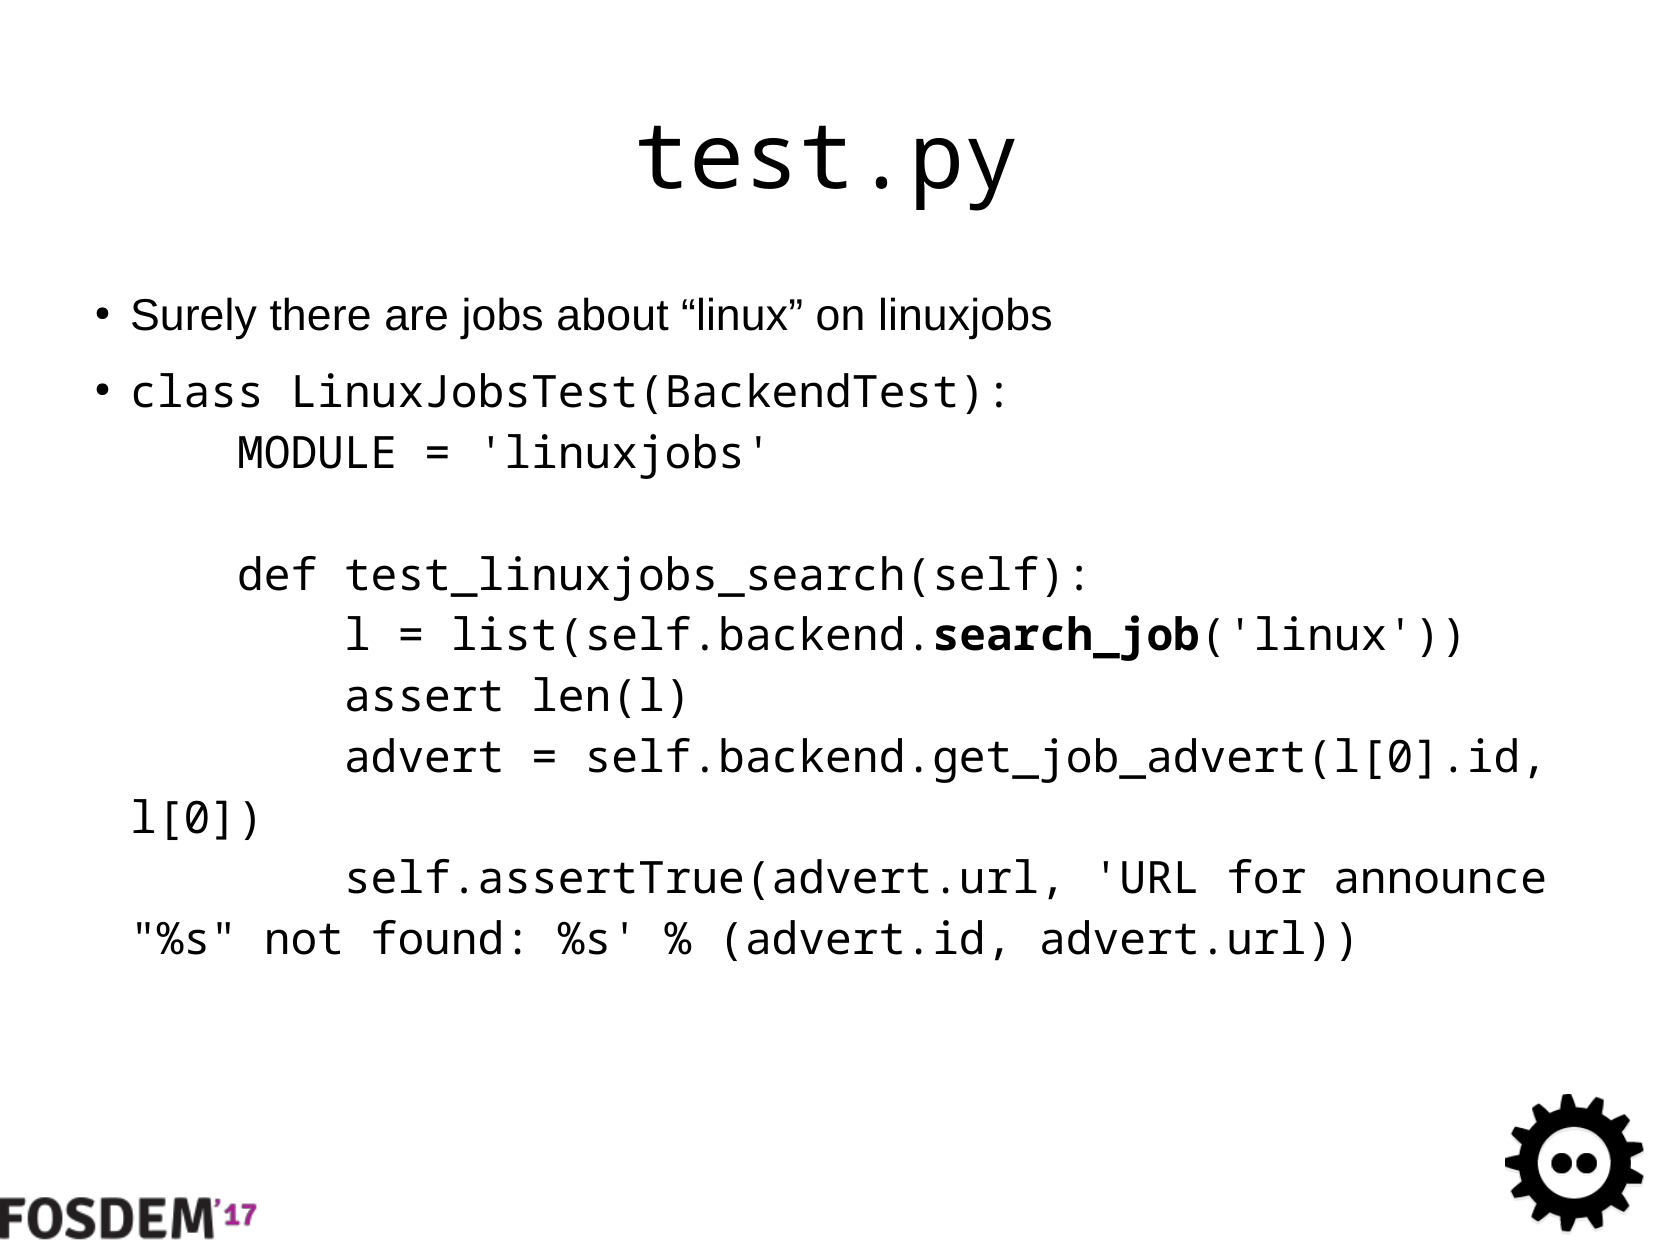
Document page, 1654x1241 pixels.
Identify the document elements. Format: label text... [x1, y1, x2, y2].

list Surely there are jobs about “linux” on linuxjobs class LinuxJobsTest(BackendTest): MODULE = 'linuxjobs' def test_linuxjobs_search(self): l = list(self.backend.search_job('linux')) assert len(l) advert = self.backend.get_job_advert(l[0].id, l[0]) self.assertTrue(advert.url, 'URL for announce "%s" not found: %s' % (advert.id, advert.url)) [82, 290, 1571, 1010]
title test.py [82, 49, 1571, 257]
picture [1505, 1094, 1648, 1235]
picture [0, 1196, 258, 1241]
